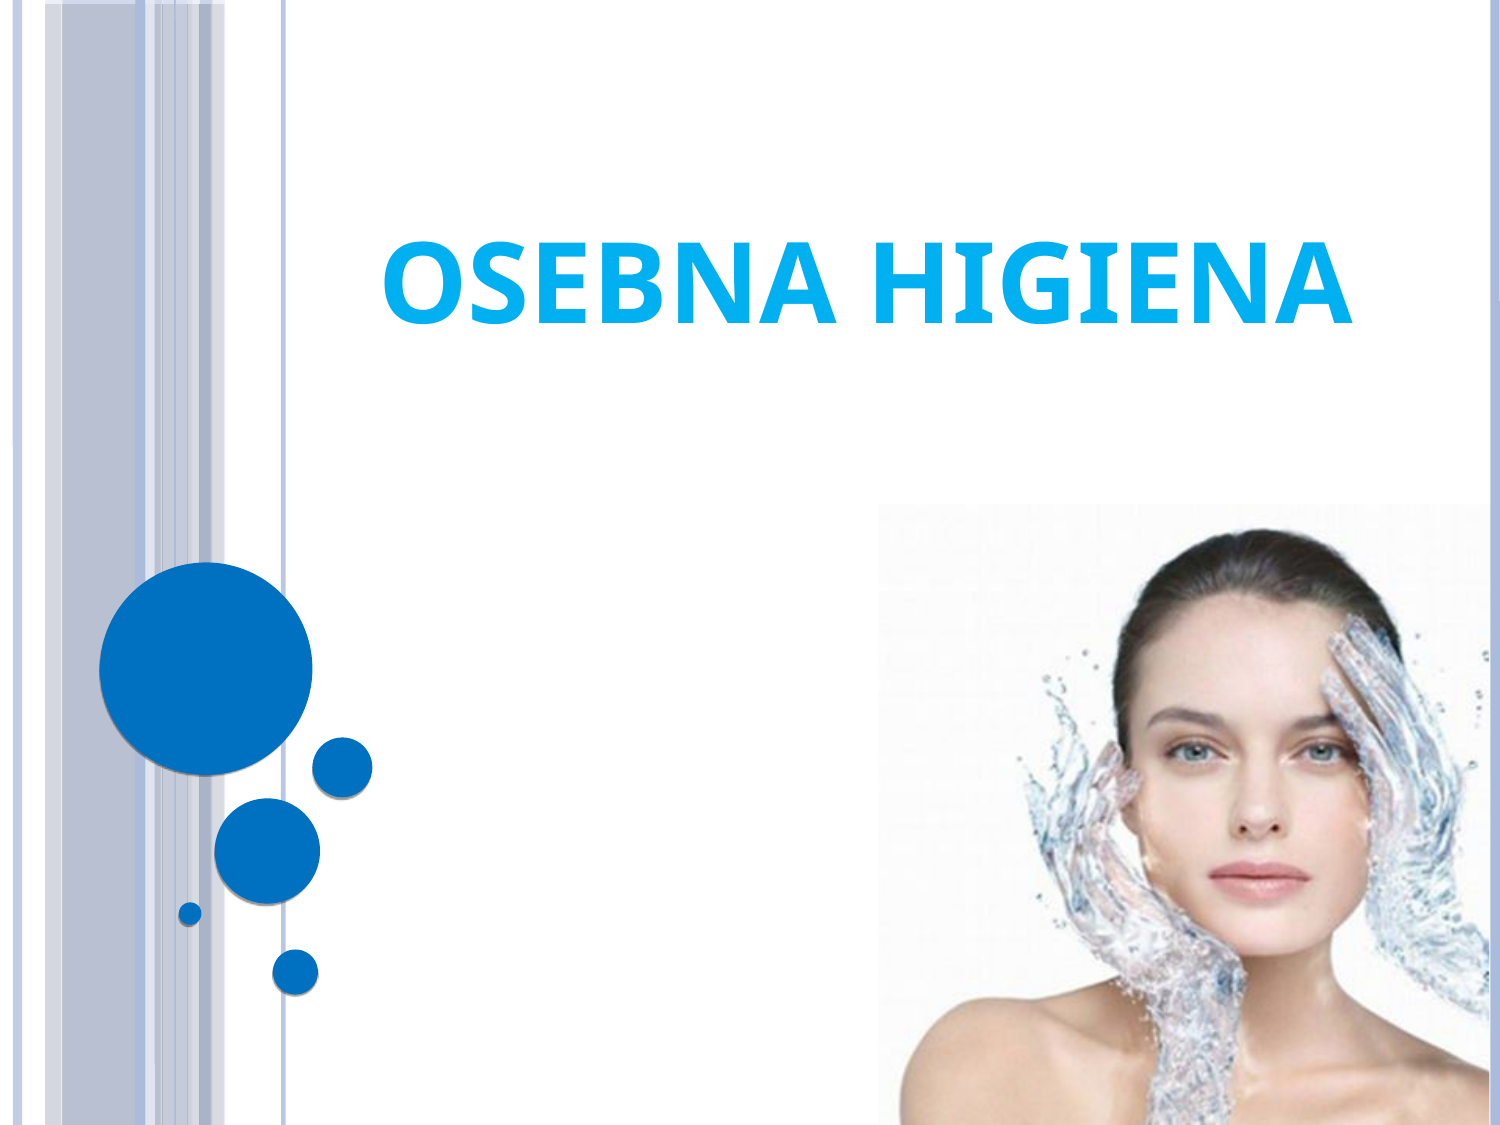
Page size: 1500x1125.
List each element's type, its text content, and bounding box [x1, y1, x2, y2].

picture [878, 504, 1490, 1125]
title OSEBNA HIGIENA [360, 42, 1373, 354]
